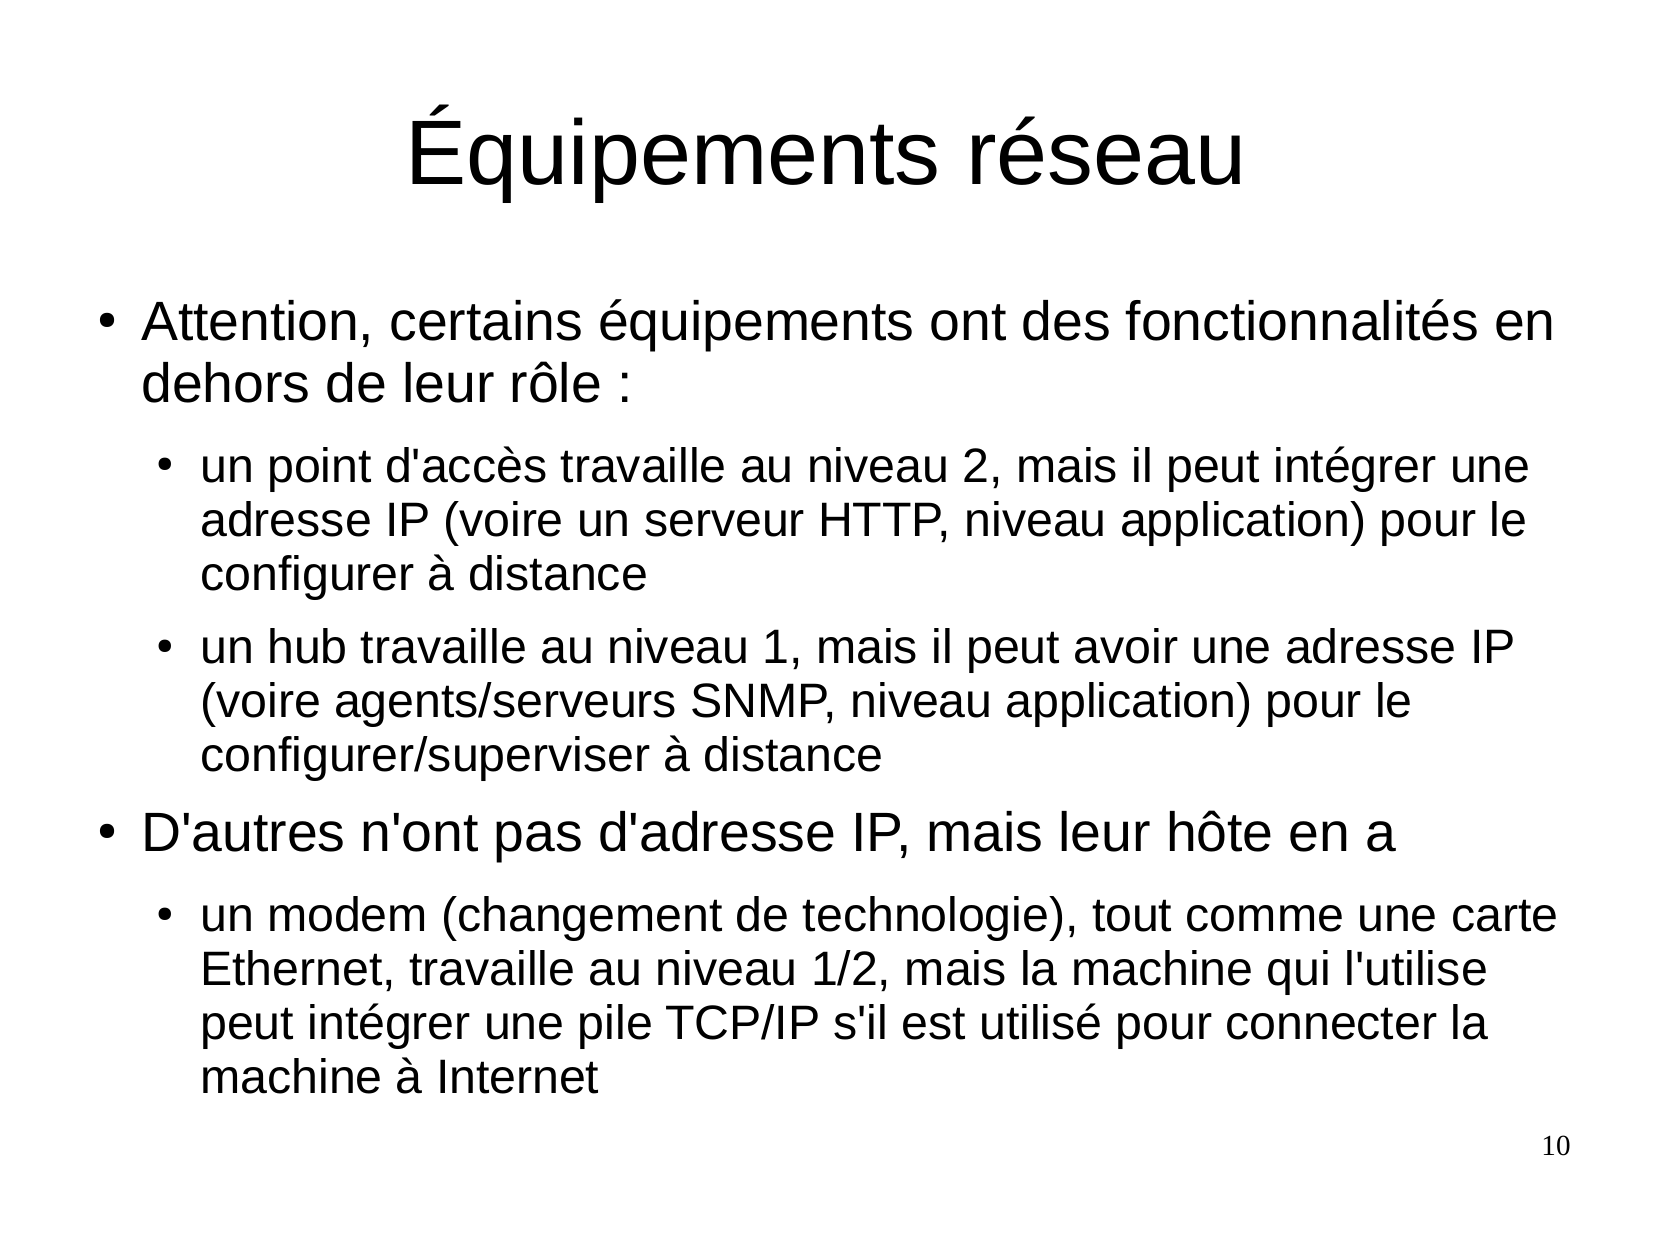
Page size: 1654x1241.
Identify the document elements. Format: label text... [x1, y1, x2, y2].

list Attention, certains équipements ont des fonctionnalités en dehors de leur rôle : un point d'accès travaille au niveau 2, mais il peut intégrer une adresse IP (voire un serveur HTTP, niveau application) pour le configurer à distance un hub travaille au niveau 1, mais il peut avoir une adresse IP (voire agents/serveurs SNMP, niveau application) pour le configurer/superviser à distance D'autres n'ont pas d'adresse IP, mais leur hôte en a un modem (changement de technologie), tout comme une carte Ethernet, travaille au niveau 1/2, mais la machine qui l'utilise peut intégrer une pile TCP/IP s'il est utilisé pour connecter la machine à Internet [82, 290, 1571, 1109]
title Équipements réseau [82, 49, 1571, 257]
